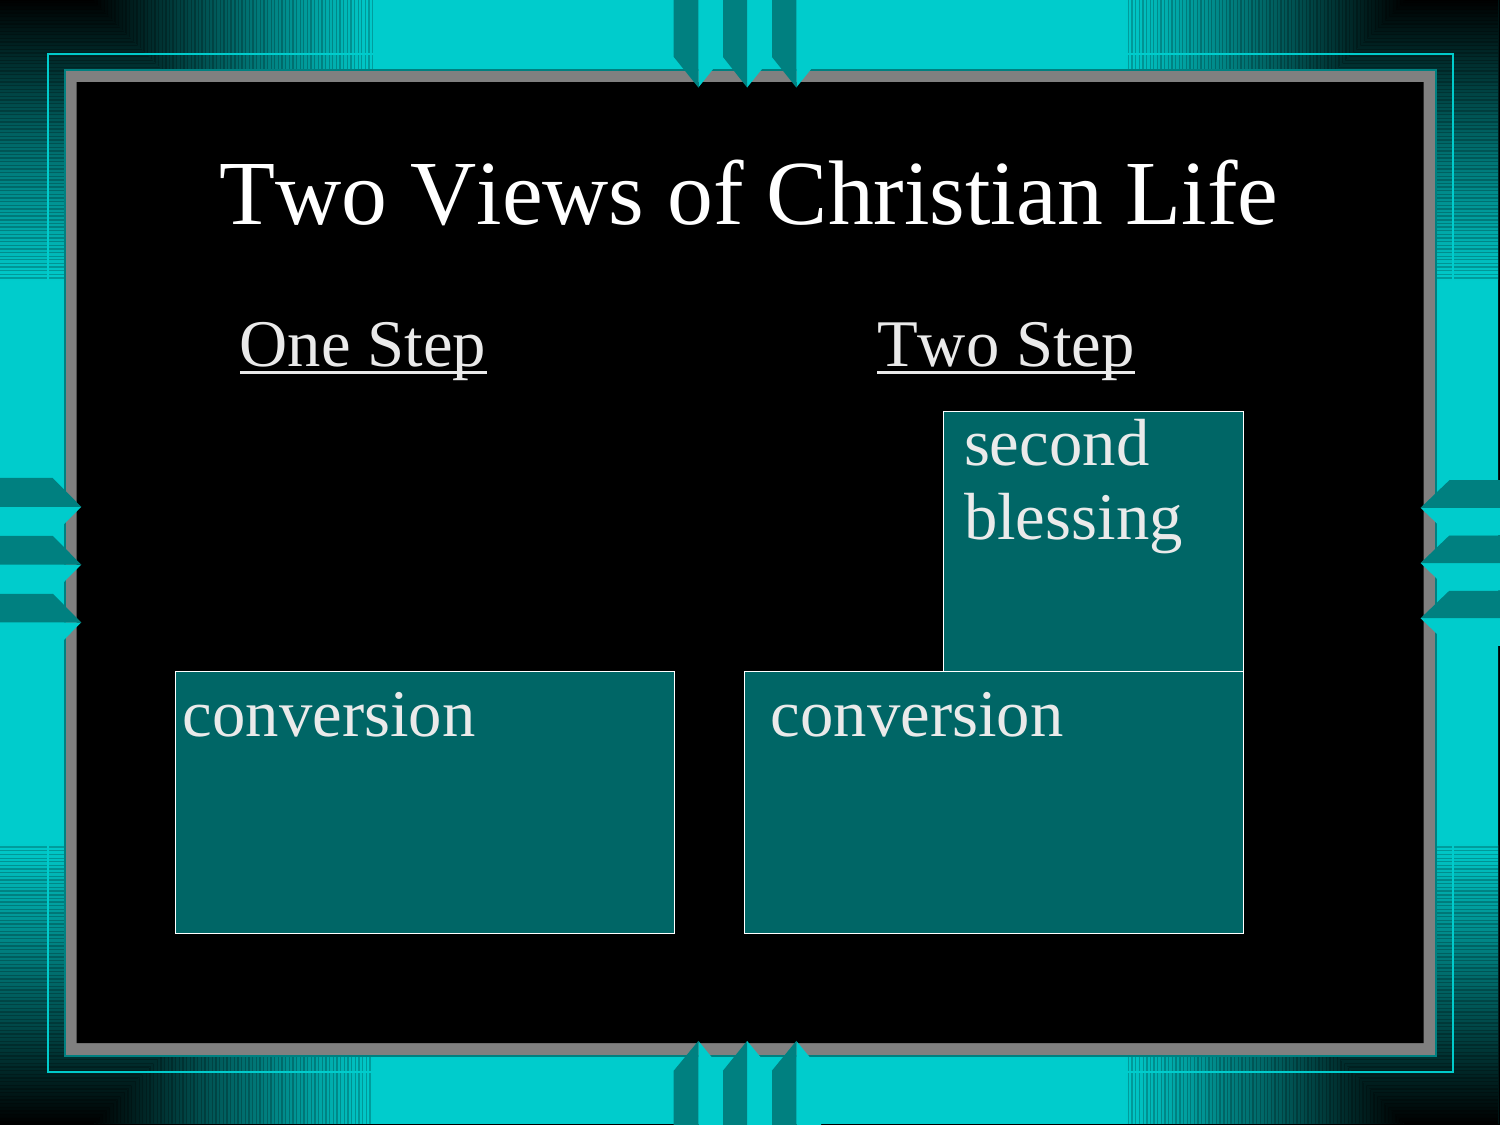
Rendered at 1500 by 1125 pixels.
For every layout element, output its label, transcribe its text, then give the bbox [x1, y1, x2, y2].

text_box Two Step [862, 300, 1276, 389]
title Two Views of Christian Life [112, 99, 1388, 288]
text_box [175, 671, 675, 934]
text_box [744, 411, 1244, 934]
text_box second blessing [949, 398, 1211, 636]
text_box conversion [755, 669, 1094, 774]
text_box One Step [225, 299, 638, 389]
text_box conversion [167, 669, 506, 774]
